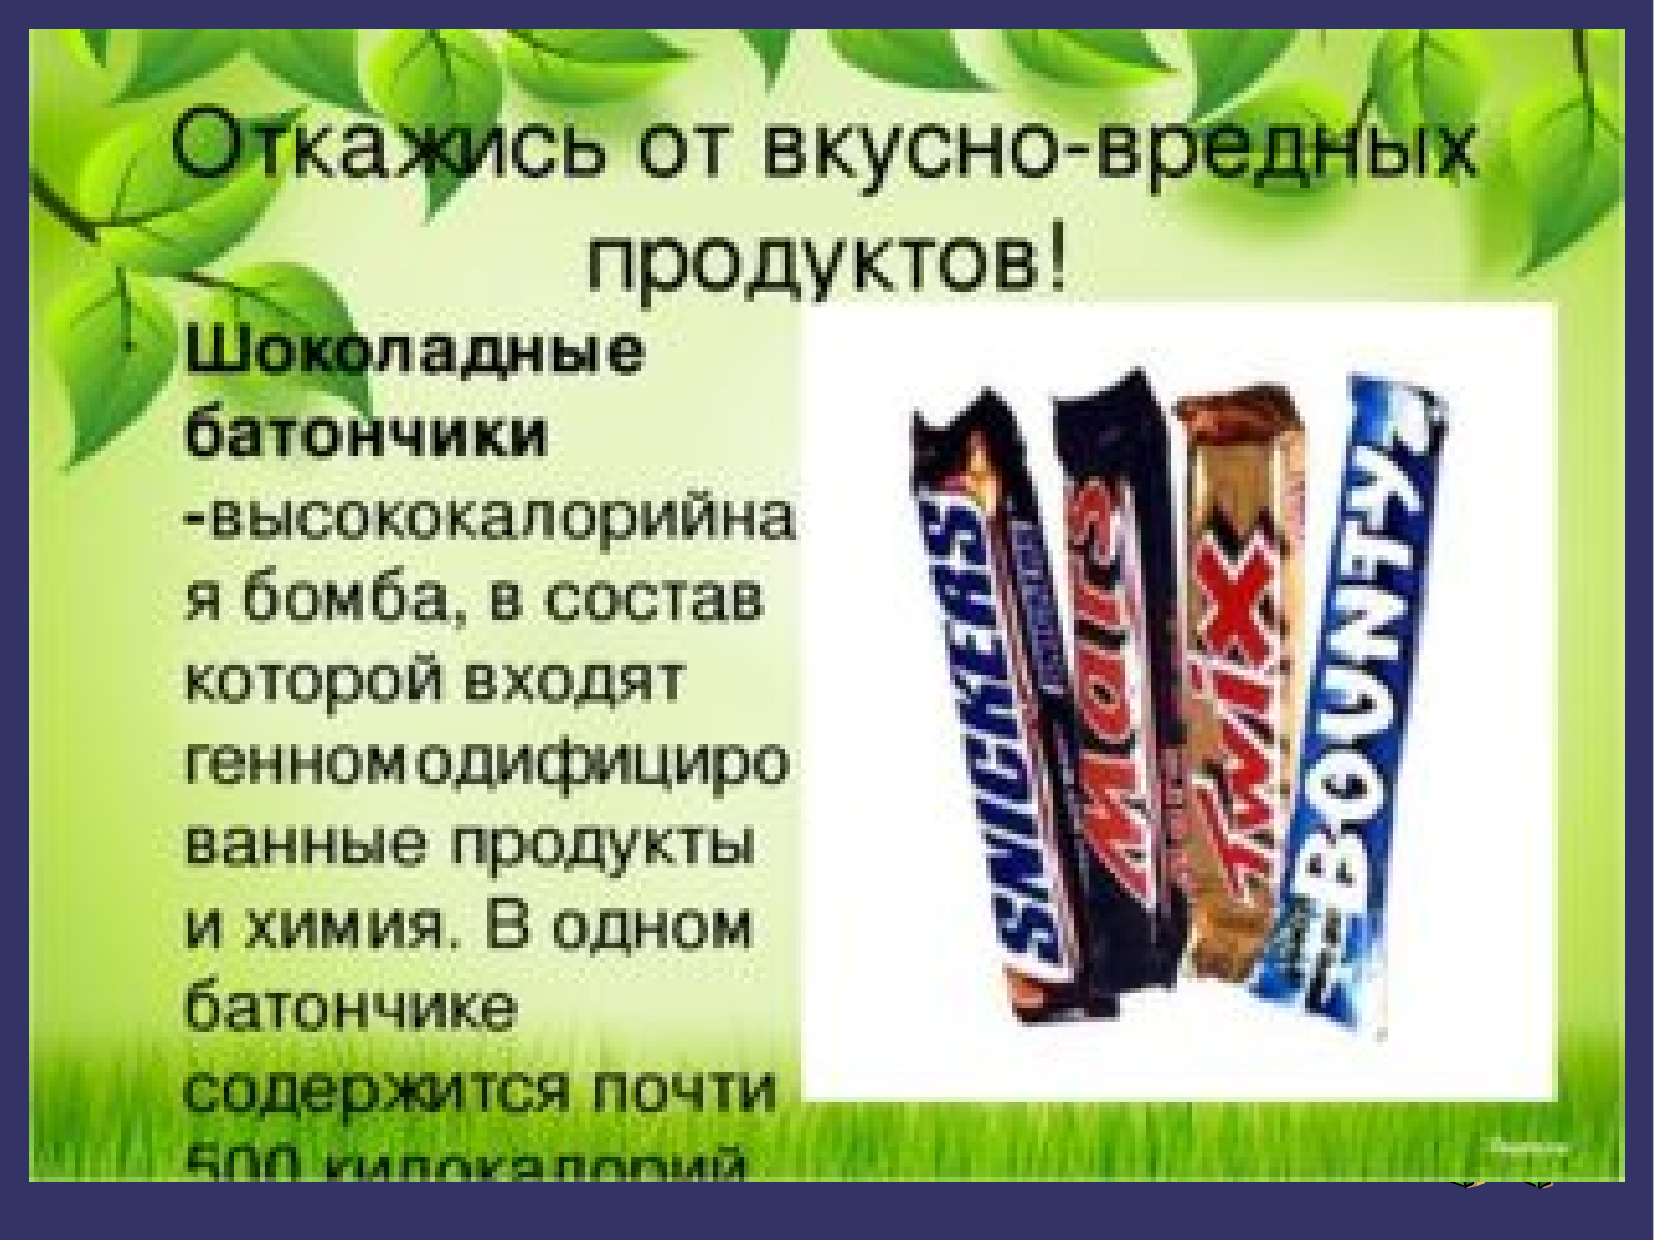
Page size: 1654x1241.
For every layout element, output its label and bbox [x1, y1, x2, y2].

picture [29, 29, 1625, 1182]
